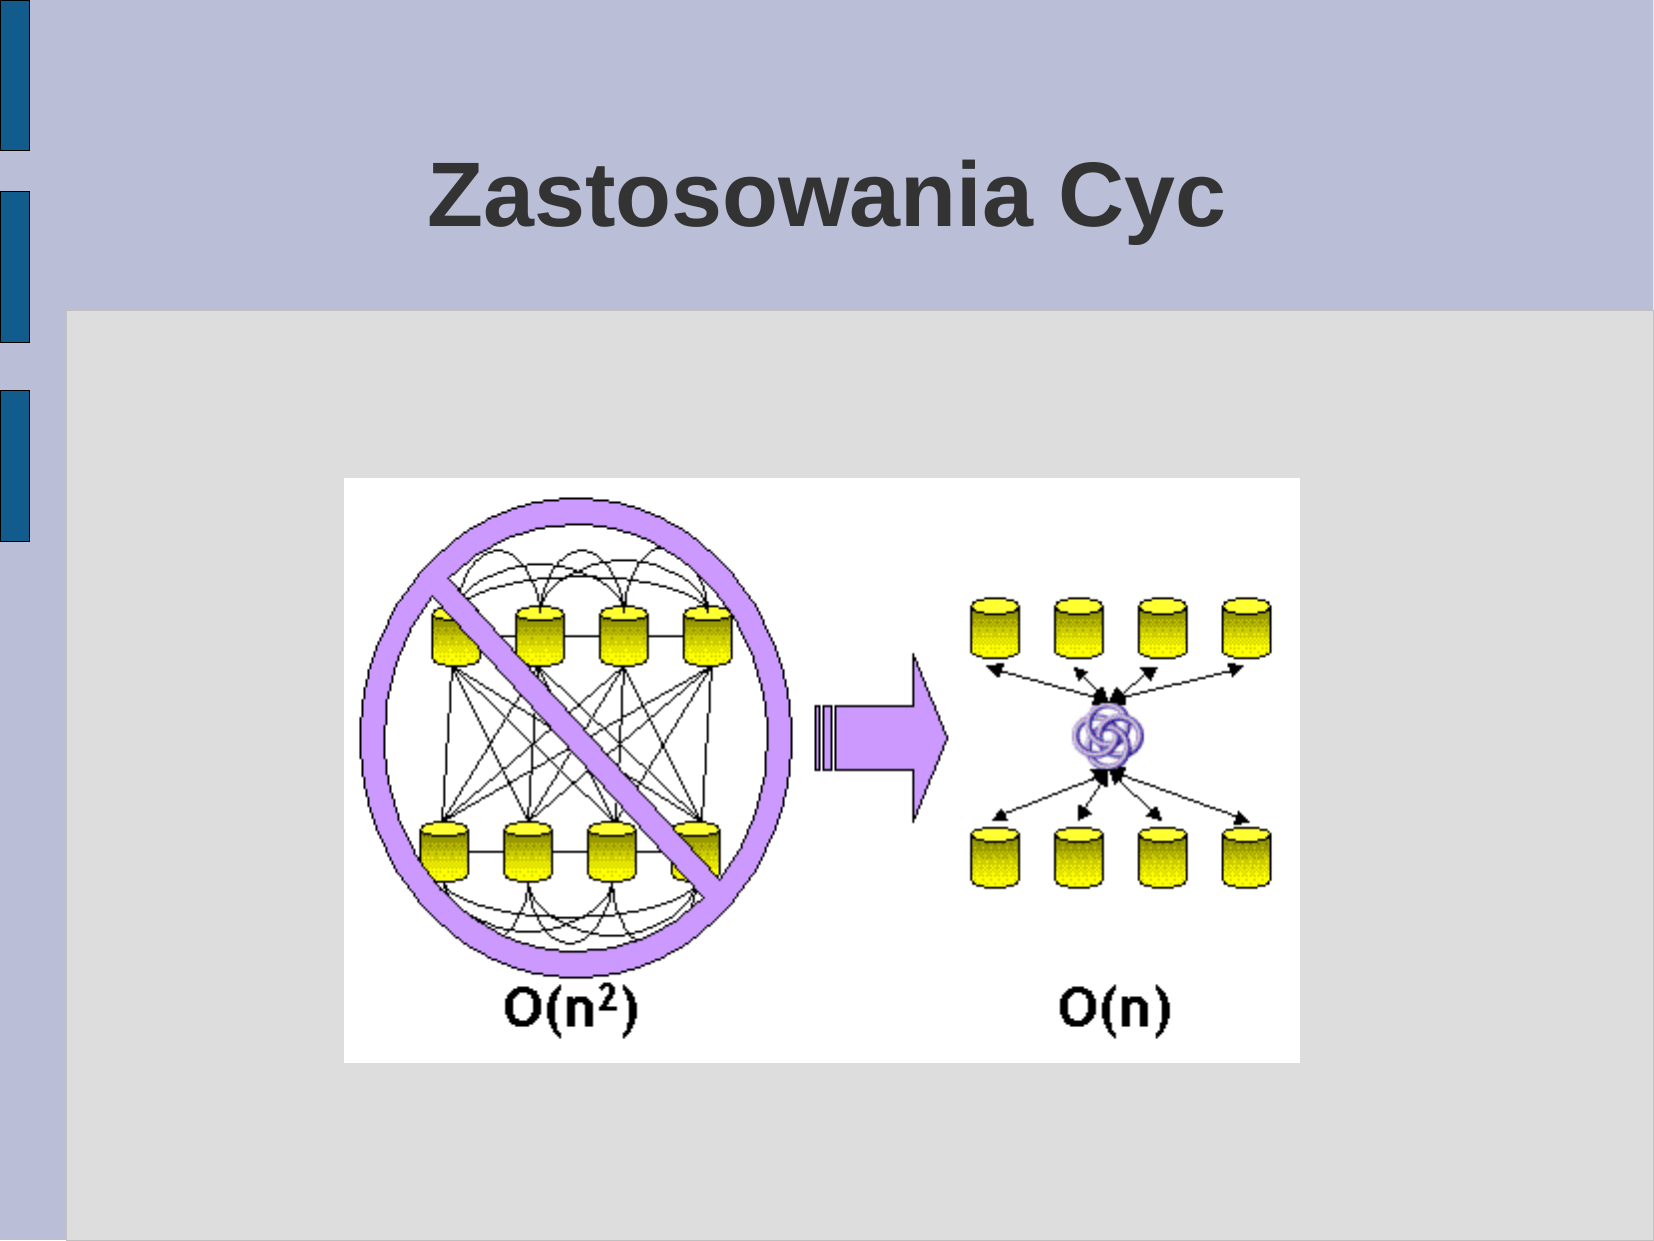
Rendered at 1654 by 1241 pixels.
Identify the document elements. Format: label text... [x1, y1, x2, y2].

list [121, 344, 1534, 1127]
picture [344, 478, 1300, 1063]
title Zastosowania Cyc [121, 91, 1534, 299]
